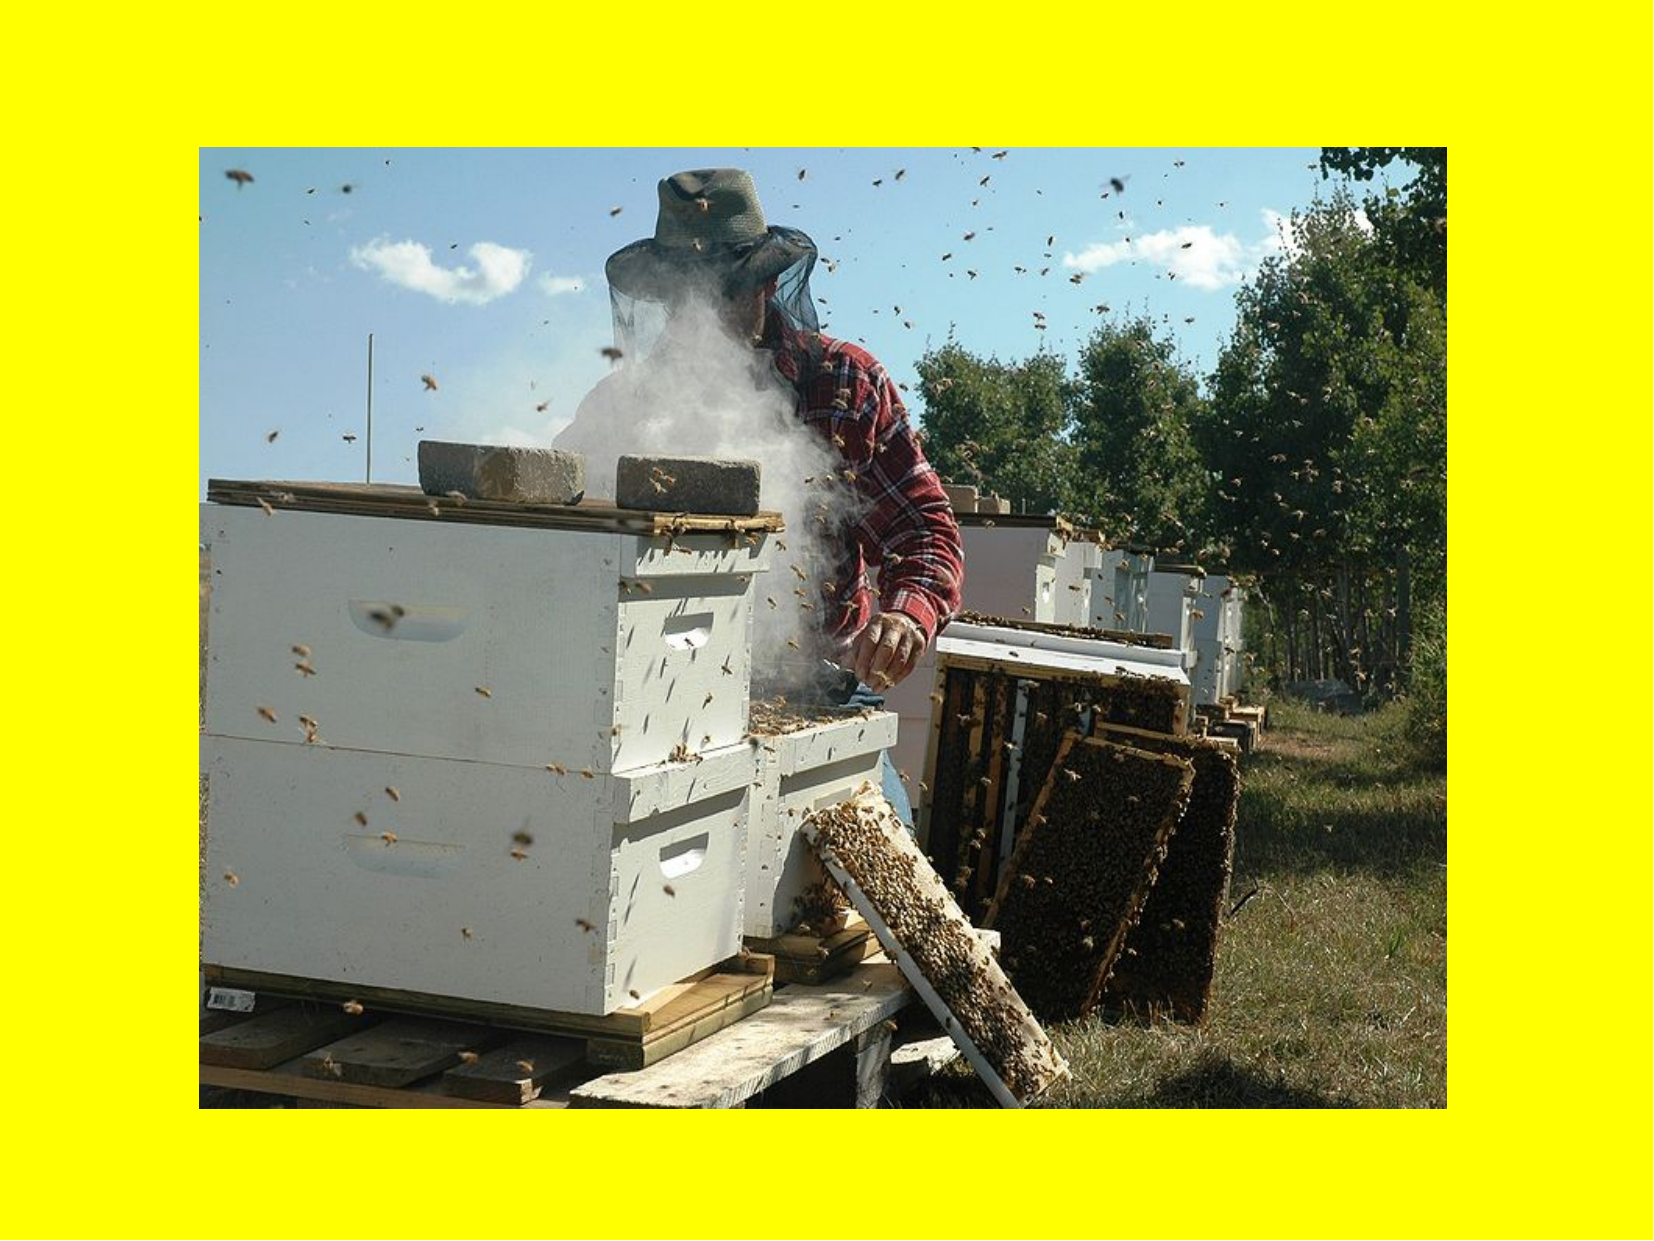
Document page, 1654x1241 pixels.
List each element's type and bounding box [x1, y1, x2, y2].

picture [199, 147, 1447, 1109]
